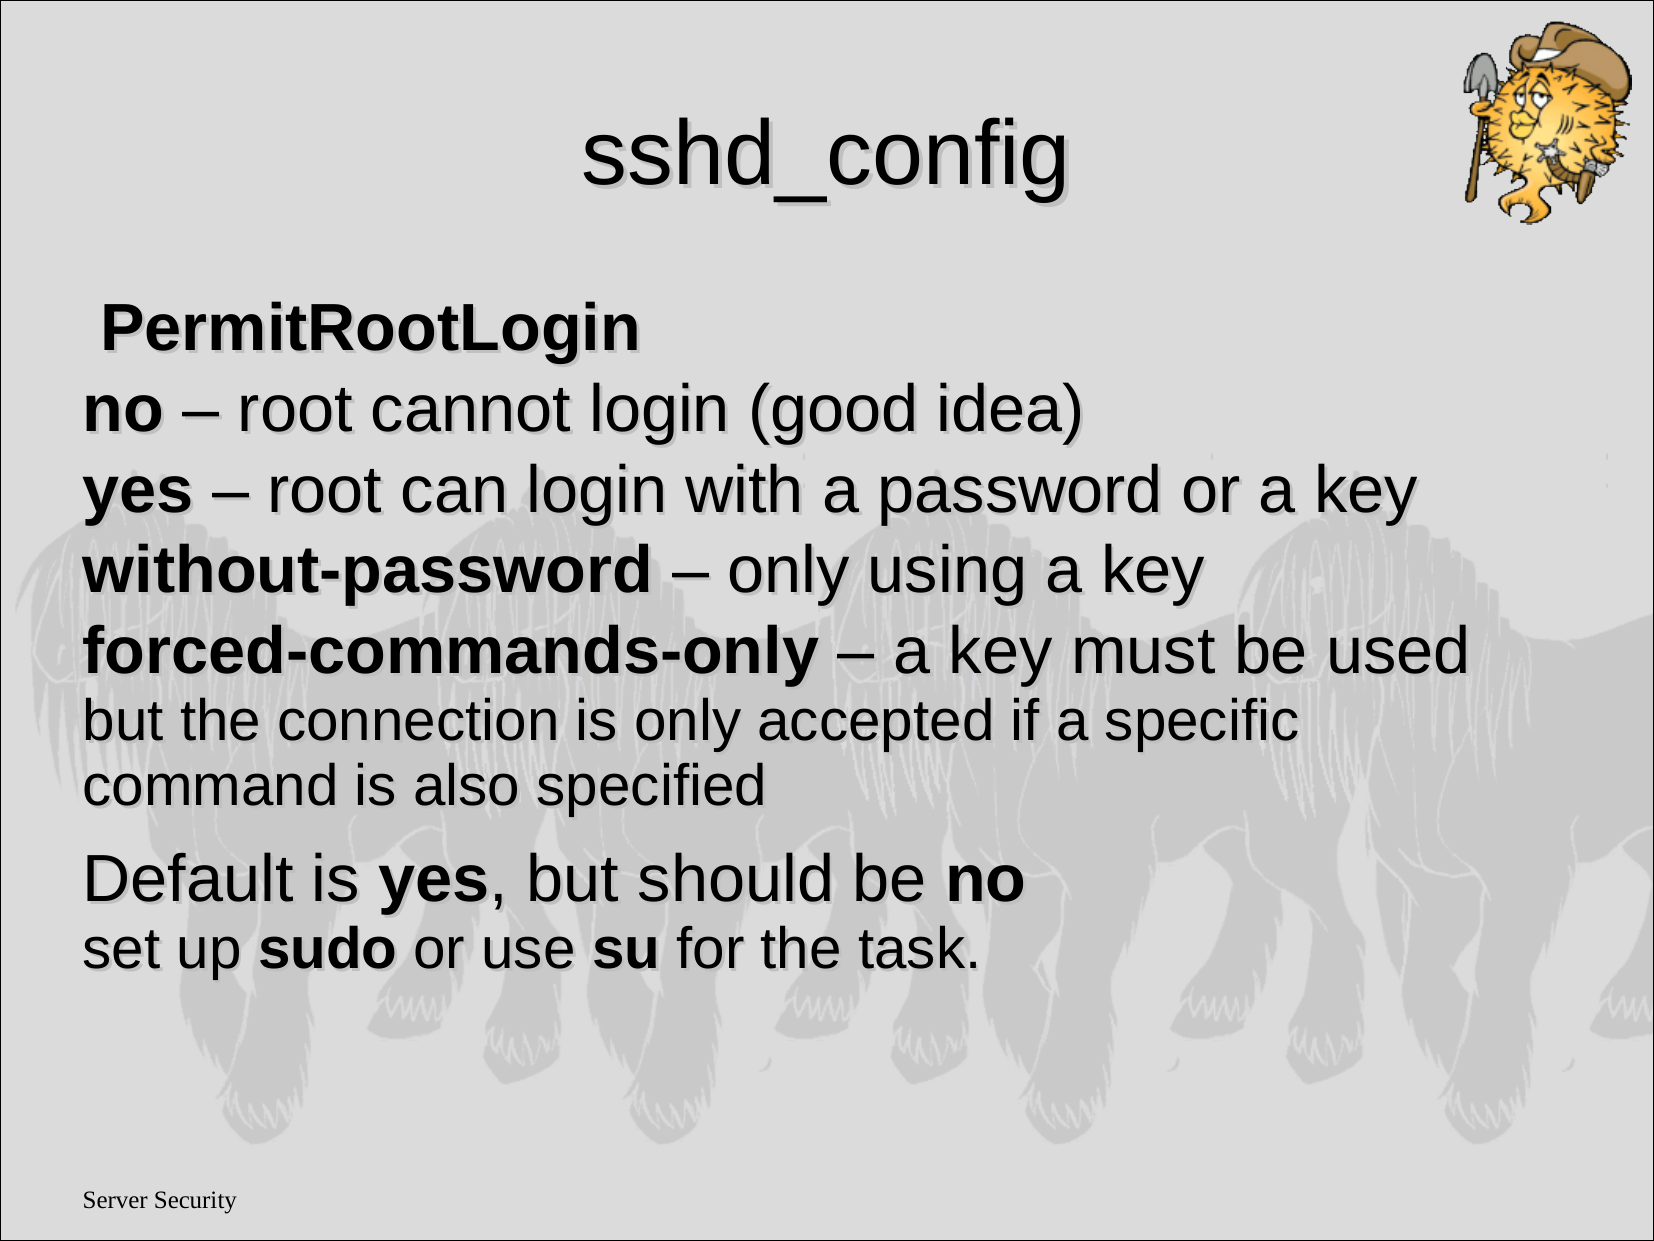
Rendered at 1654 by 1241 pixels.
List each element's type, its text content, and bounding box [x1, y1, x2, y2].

title sshd_config [82, 56, 1571, 250]
picture [1462, 20, 1632, 225]
list PermitRootLogin no – root cannot login (good idea) yes – root can login with a password or a key without-password – only using a key forced-commands-only – a key must be used but the connection is only accepted if a specific command is also specified Default is yes, but should be no set up sudo or use su for the task. [82, 290, 1571, 1094]
